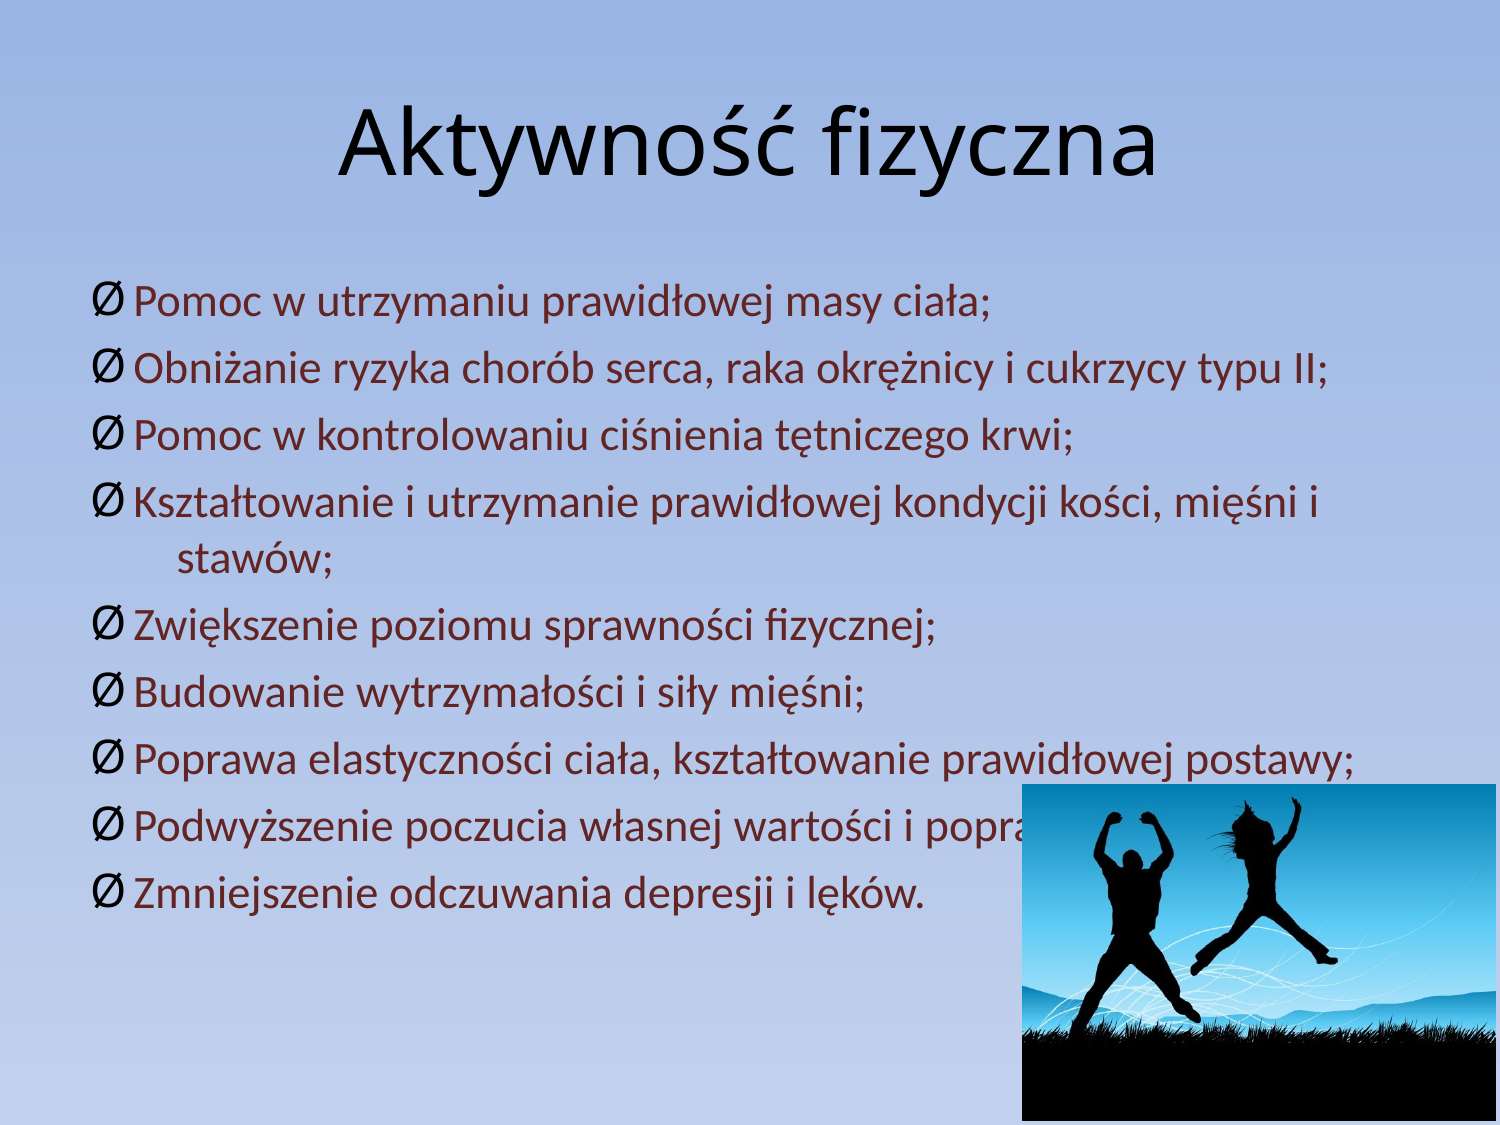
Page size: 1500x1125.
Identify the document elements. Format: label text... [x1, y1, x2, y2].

list Pomoc w utrzymaniu prawidłowej masy ciała; Obniżanie ryzyka chorób serca, raka okrężnicy i cukrzycy typu II; Pomoc w kontrolowaniu ciśnienia tętniczego krwi; Kształtowanie i utrzymanie prawidłowej kondycji kości, mięśni i stawów; Zwiększenie poziomu sprawności fizycznej; Budowanie wytrzymałości i siły mięśni; Poprawa elastyczności ciała, kształtowanie prawidłowej postawy; Podwyższenie poczucia własnej wartości i poprawę samopoczucia; Zmniejszenie odczuwania depresji i lęków. [75, 262, 1426, 1005]
picture [1022, 800, 1496, 1121]
title Aktywność fizyczna [75, 45, 1426, 233]
